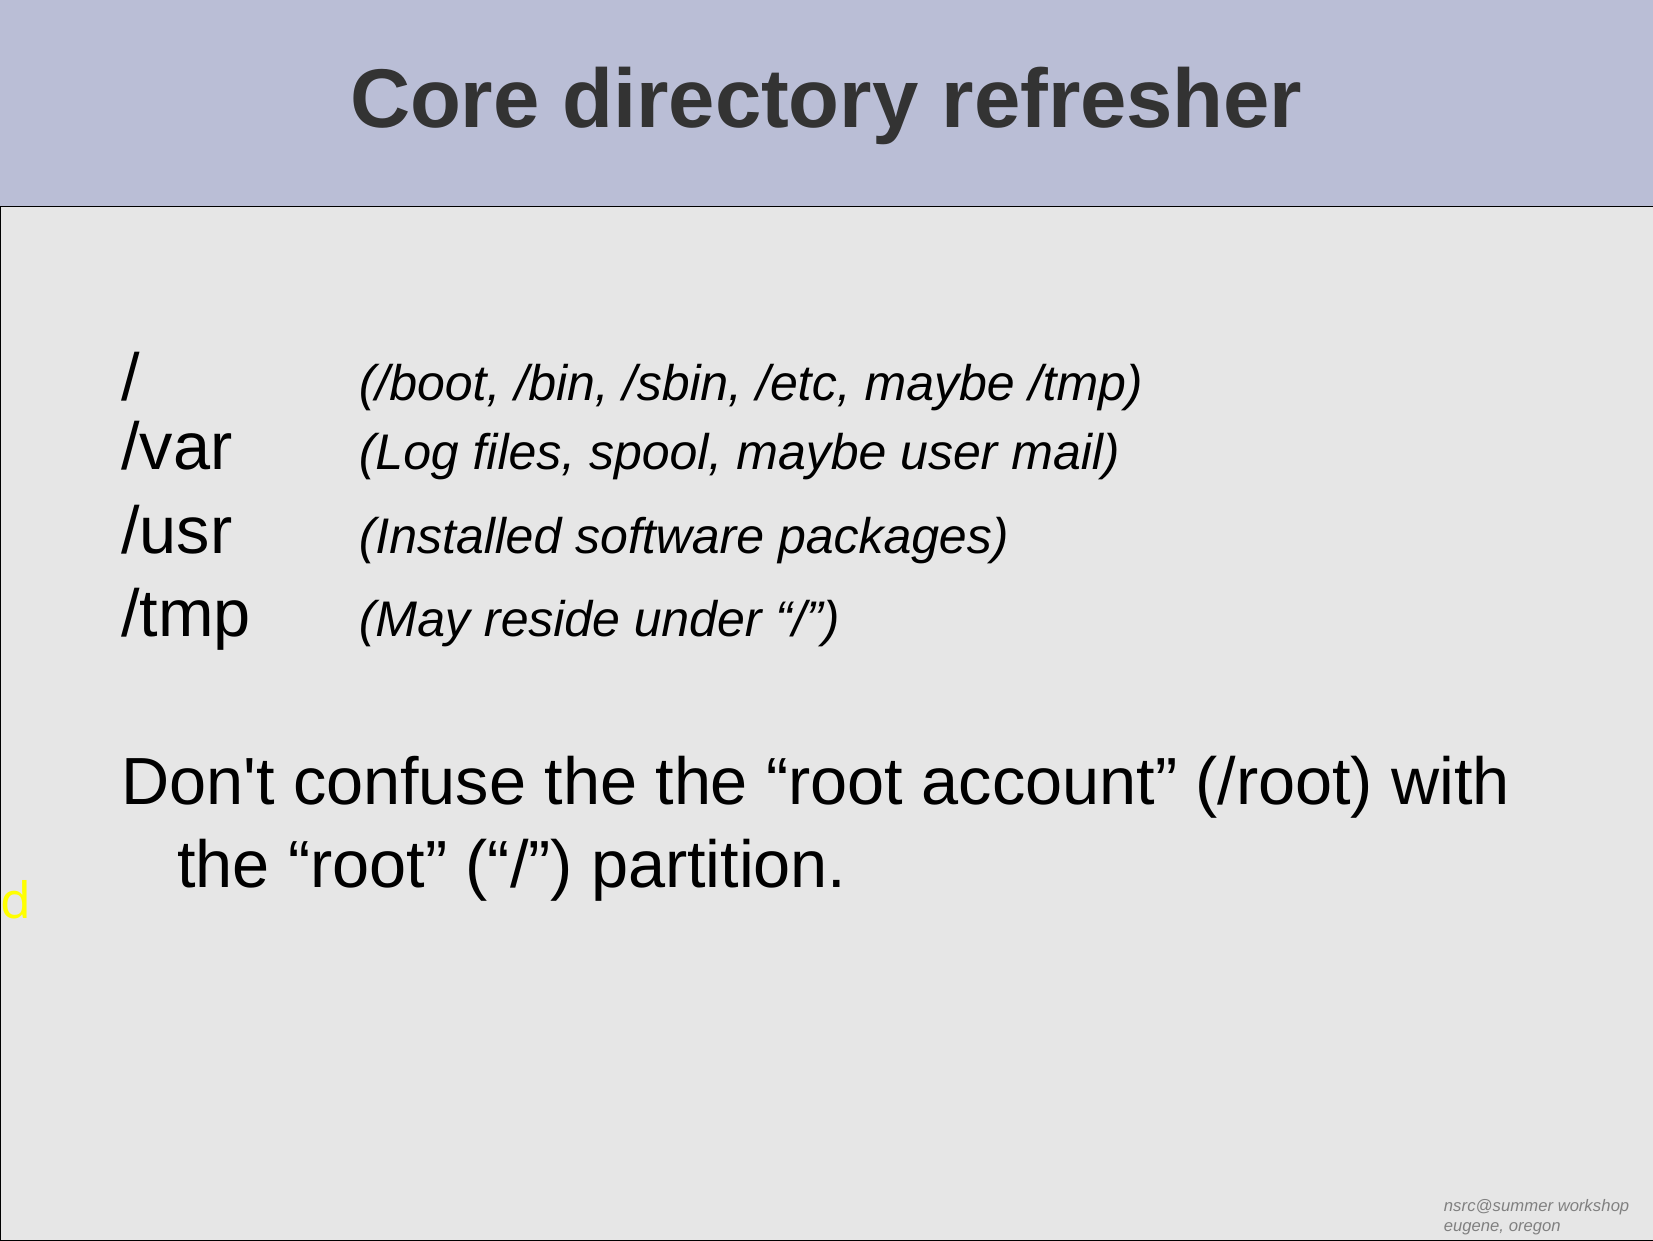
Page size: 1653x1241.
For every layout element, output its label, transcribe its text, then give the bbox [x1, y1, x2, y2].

text_box d [0, 873, 1353, 930]
title Core directory refresher [0, 0, 1653, 208]
list / (/boot, /bin, /sbin, /etc, maybe /tmp) /var (Log files, spool, maybe user mail) /usr (Installed software packages) /tmp (May reside under “/”) Don't confuse the the “root account” (/root) with the “root” (“/”) partition. [121, 344, 1534, 1241]
